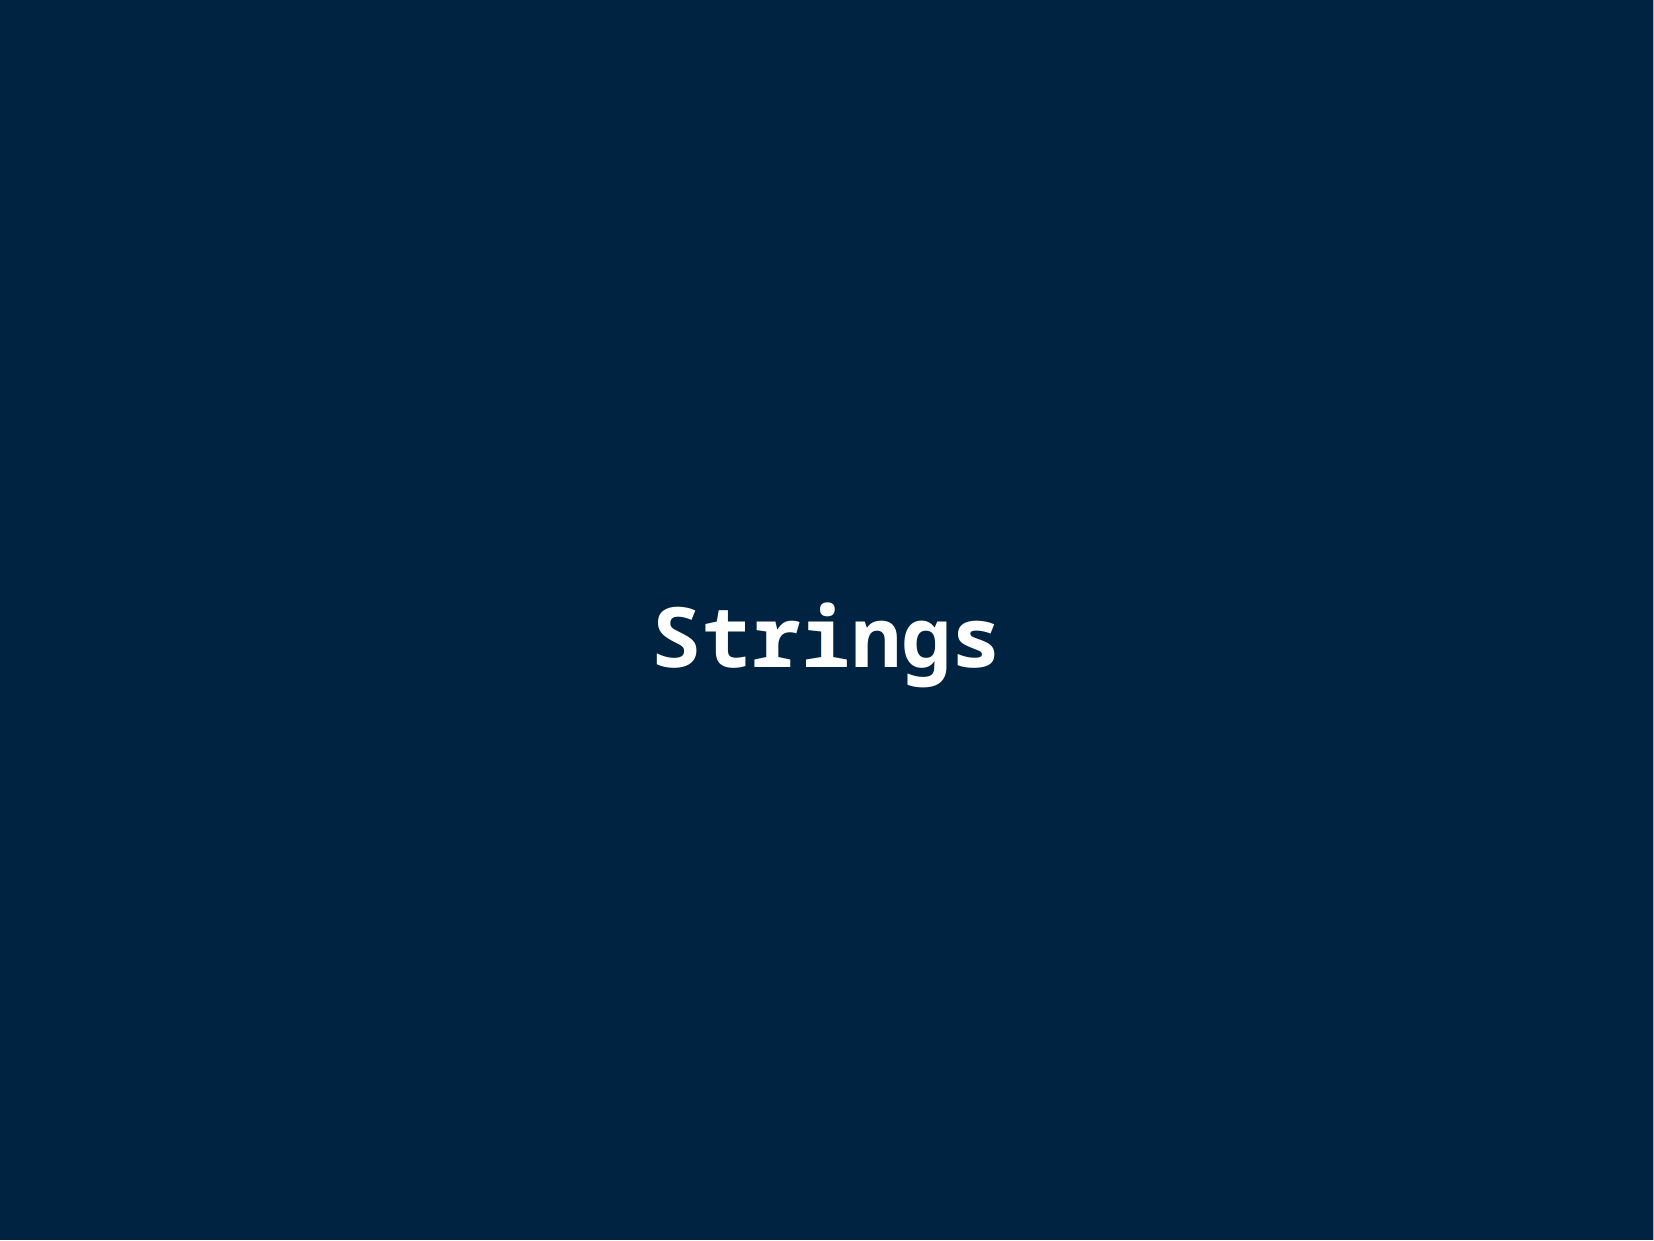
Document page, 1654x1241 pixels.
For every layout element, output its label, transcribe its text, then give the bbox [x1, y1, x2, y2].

text_box Strings [261, 571, 1393, 670]
